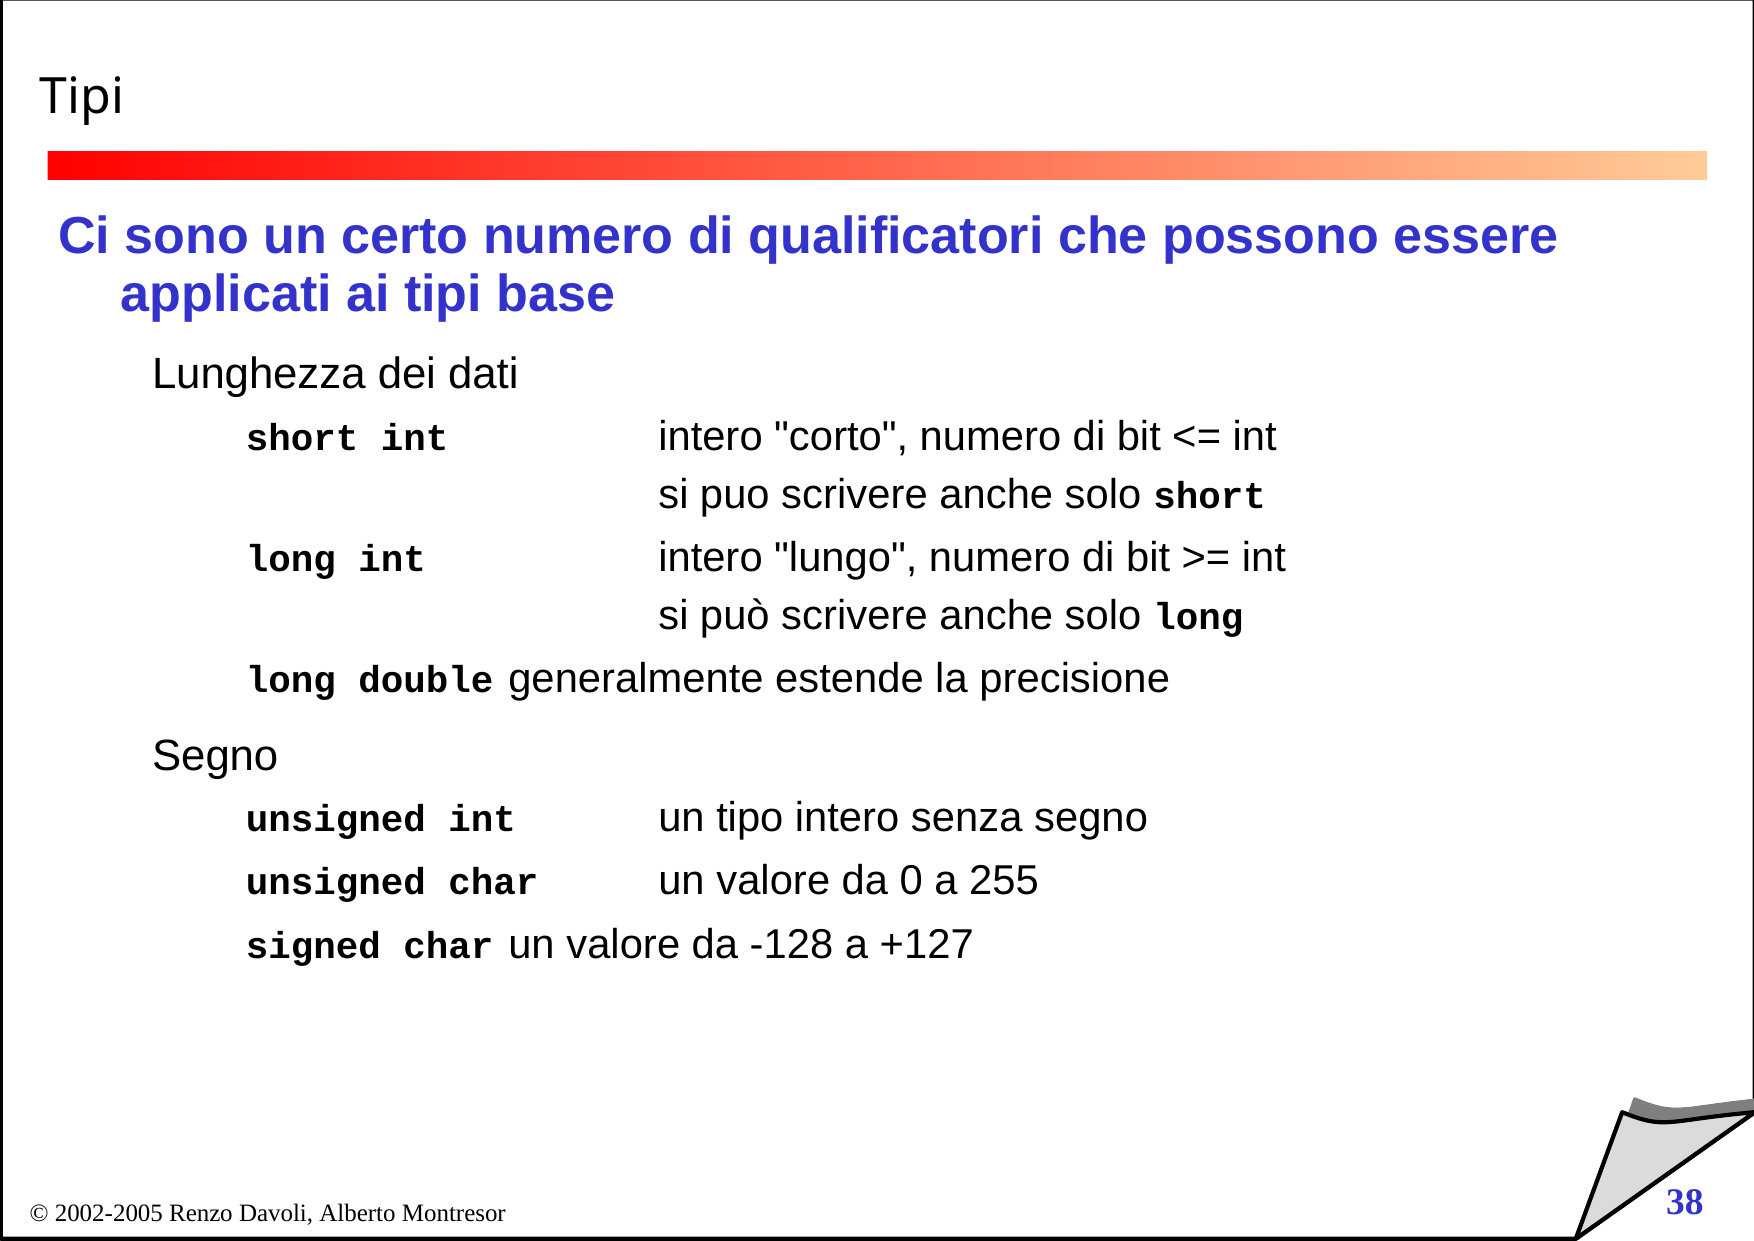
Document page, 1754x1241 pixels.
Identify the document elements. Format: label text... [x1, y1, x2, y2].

list Ci sono un certo numero di qualificatori che possono essere applicati ai tipi base Lunghezza dei dati short int intero "corto", numero di bit <= int si puo scrivere anche solo short long int intero "lungo", numero di bit >= int si può scrivere anche solo long long double generalmente estende la precisione Segno unsigned int un tipo intero senza segno unsigned char un valore da 0 a 255 signed char un valore da -128 a +127 [58, 206, 1696, 1160]
title Tipi [40, 49, 1714, 144]
text_box main [750, 151, 754, 179]
